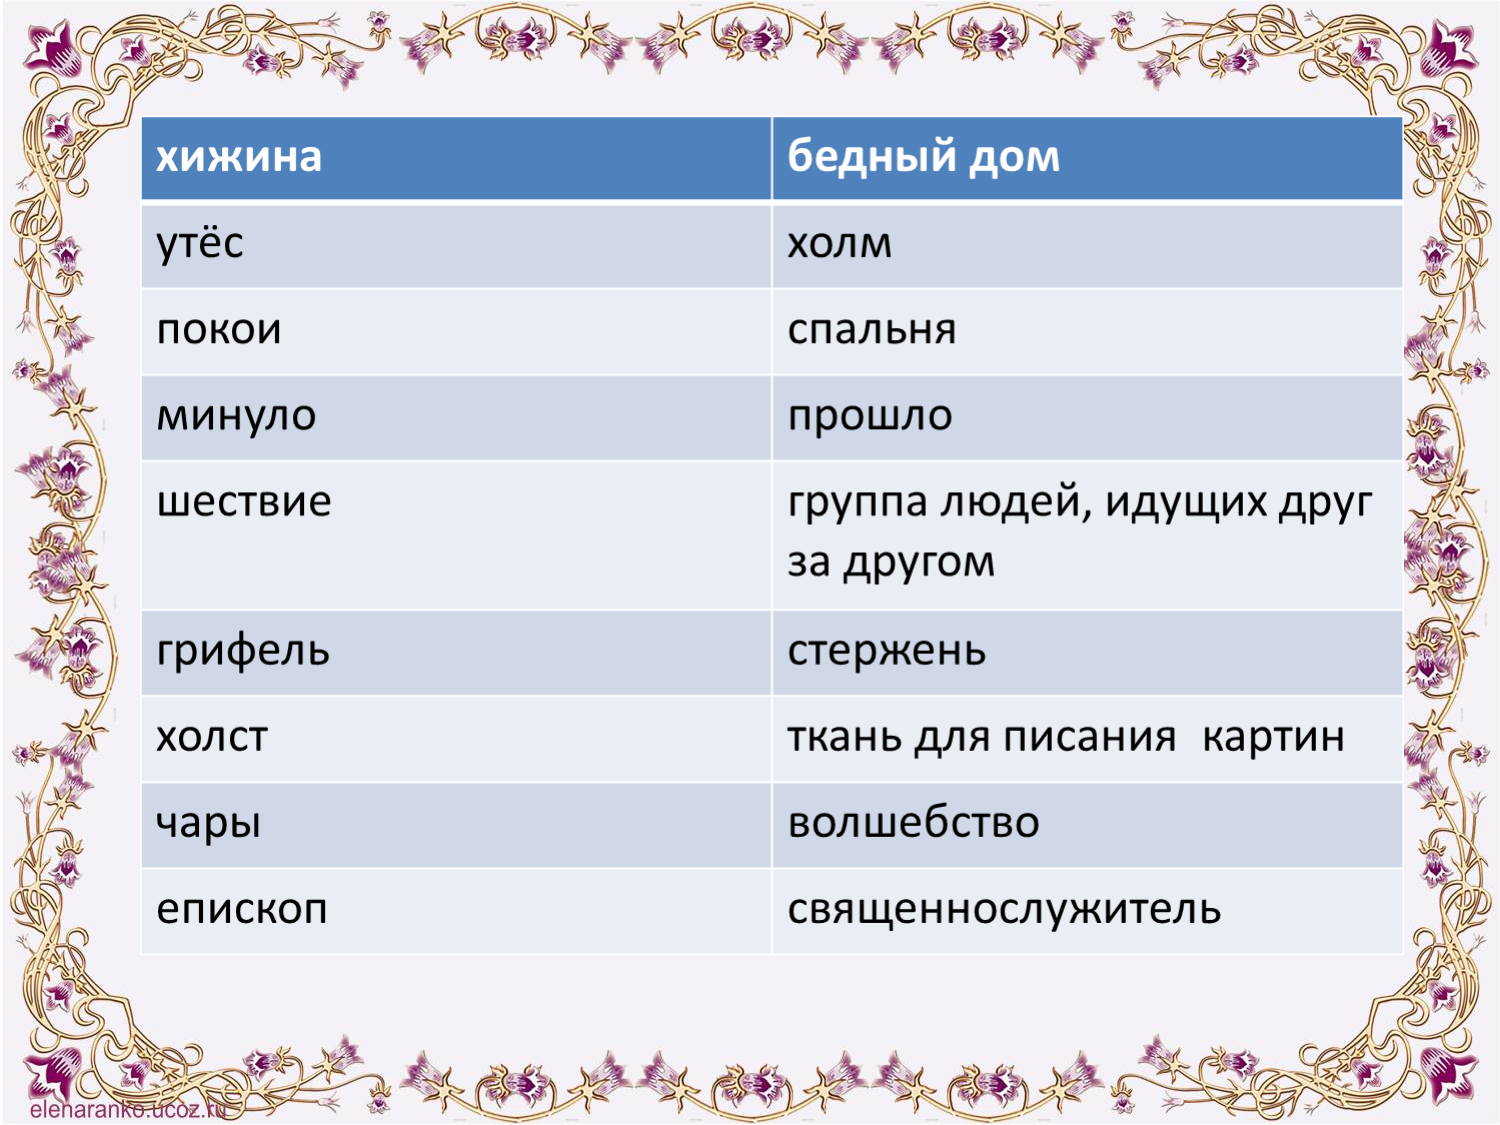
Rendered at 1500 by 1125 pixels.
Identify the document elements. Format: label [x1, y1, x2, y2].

picture [140, 109, 1404, 967]
